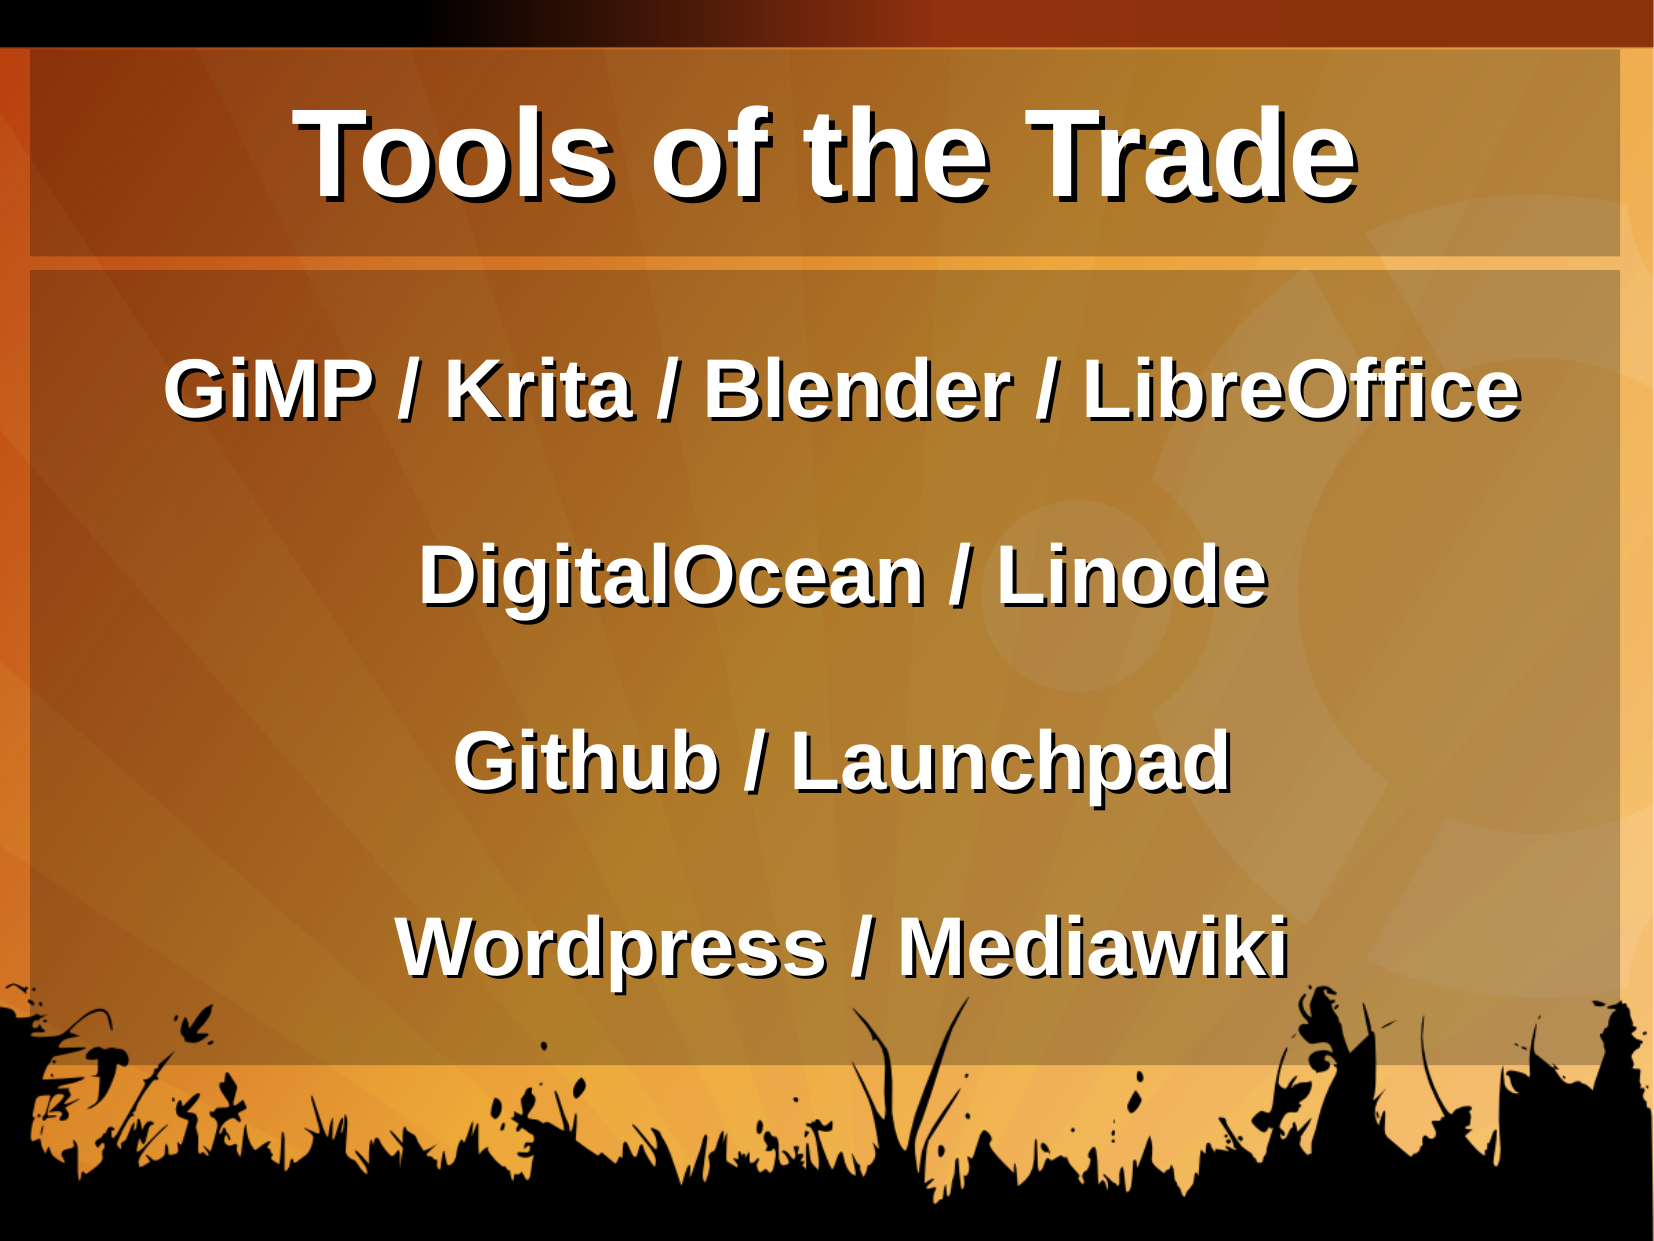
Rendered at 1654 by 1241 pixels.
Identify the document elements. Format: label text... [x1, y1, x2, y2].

subtitle GiMP / Krita / Blender / LibreOffice DigitalOcean / Linode Github / Launchpad Wordpress / Mediawiki [30, 270, 1621, 1066]
picture [0, 0, 1654, 1241]
title Tools of the Trade [30, 49, 1621, 257]
